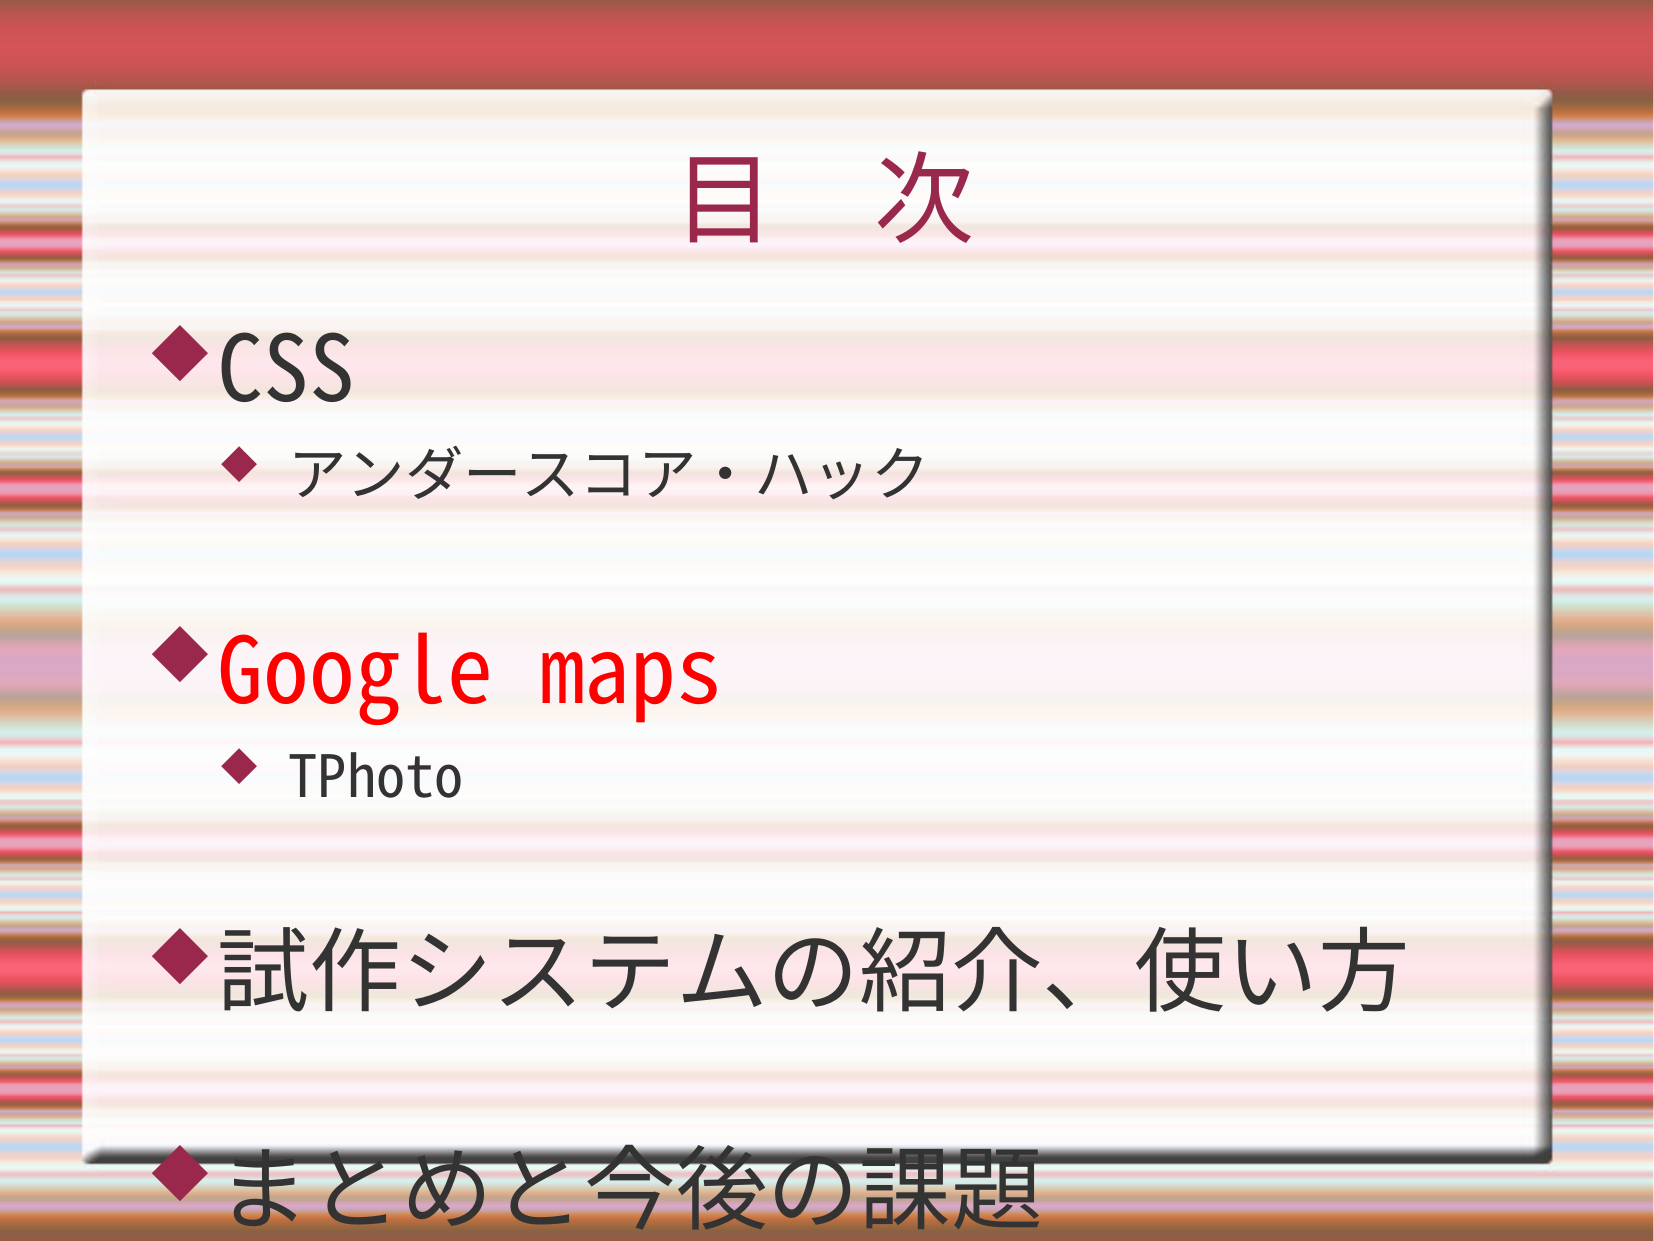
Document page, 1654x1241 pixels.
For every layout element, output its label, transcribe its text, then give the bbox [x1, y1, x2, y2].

title 目 次 [118, 117, 1531, 266]
list CSS アンダースコア・ハック Google maps TPhoto 試作システムの紹介、使い方 まとめと今後の課題 [134, 295, 1516, 1133]
picture [0, 0, 1654, 1241]
